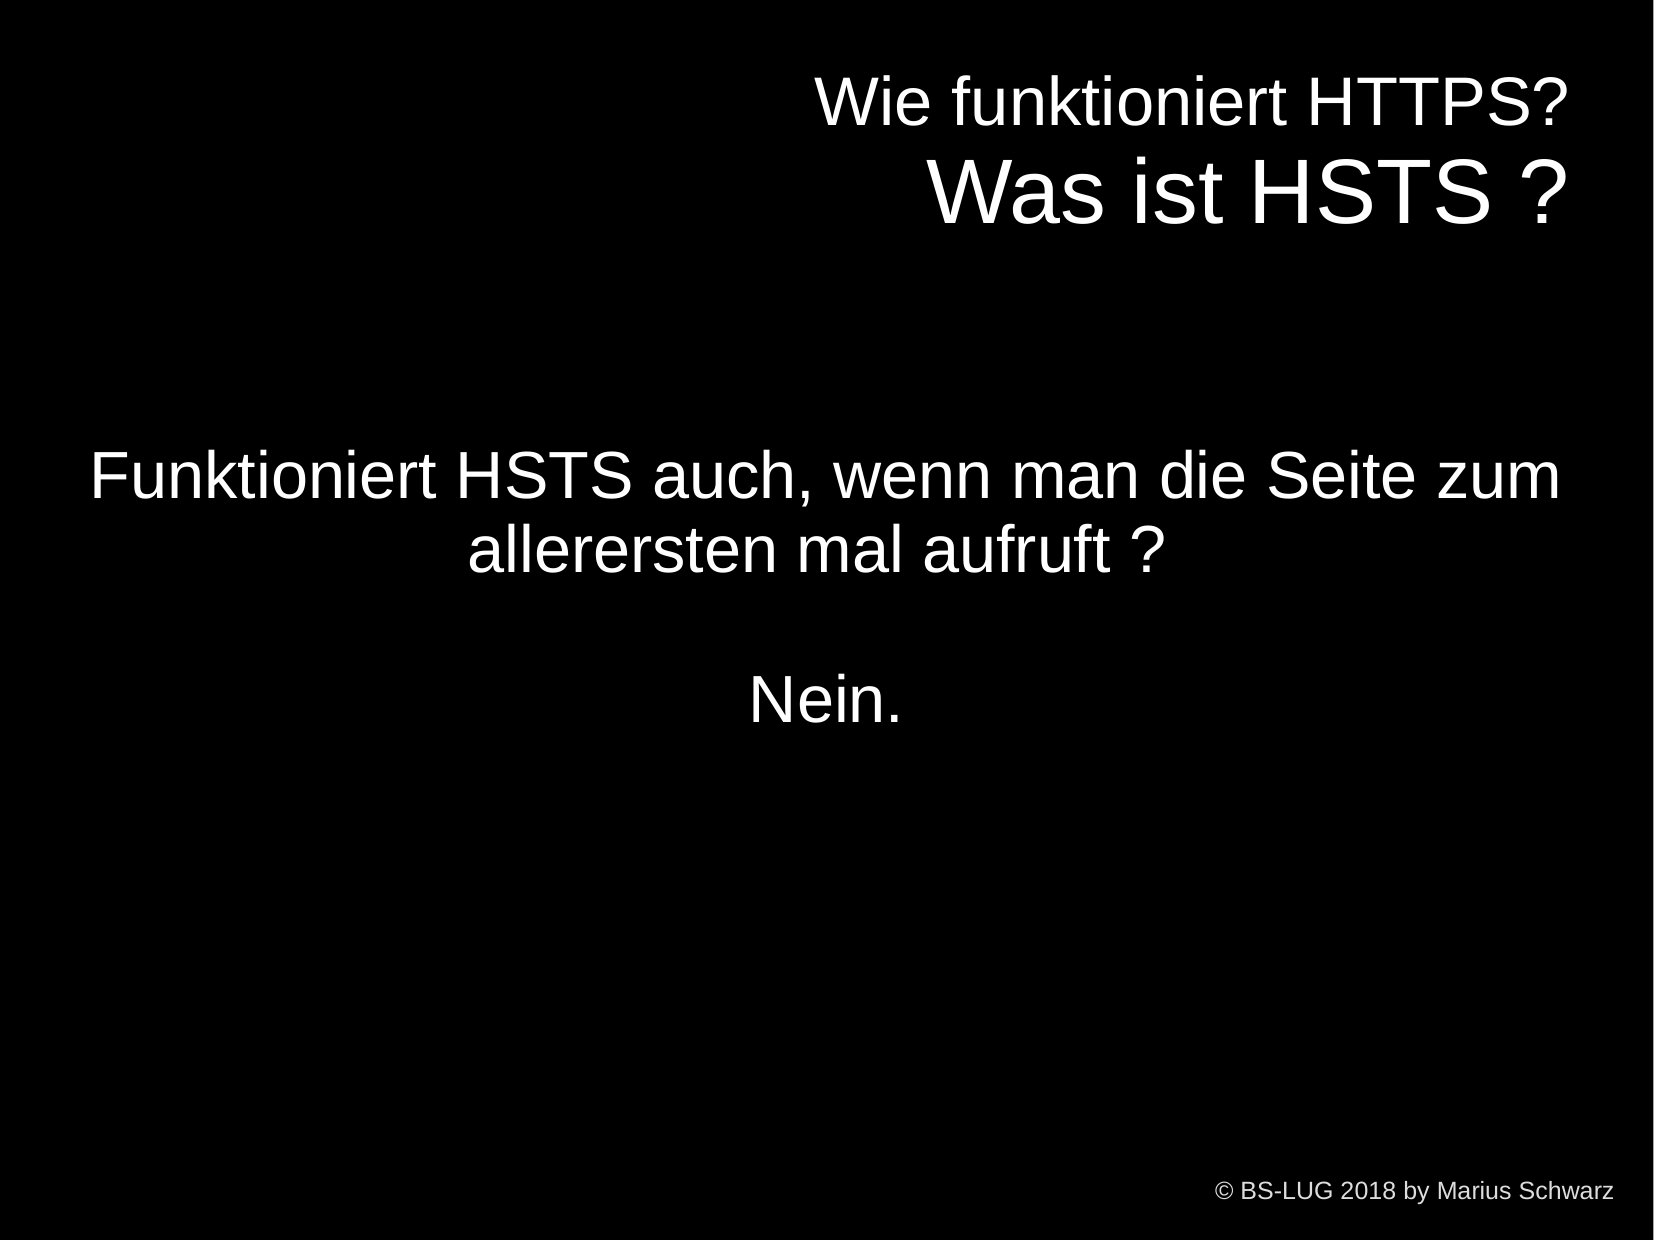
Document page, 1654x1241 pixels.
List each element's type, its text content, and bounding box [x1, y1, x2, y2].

title Wie funktioniert HTTPS? Was ist HSTS ? [82, 49, 1571, 257]
subtitle Funktioniert HSTS auch, wenn man die Seite zum allerersten mal aufruft ? Nein. [82, 290, 1571, 1109]
text_box © BS-LUG 2018 by Marius Schwarz [1133, 1169, 1630, 1213]
